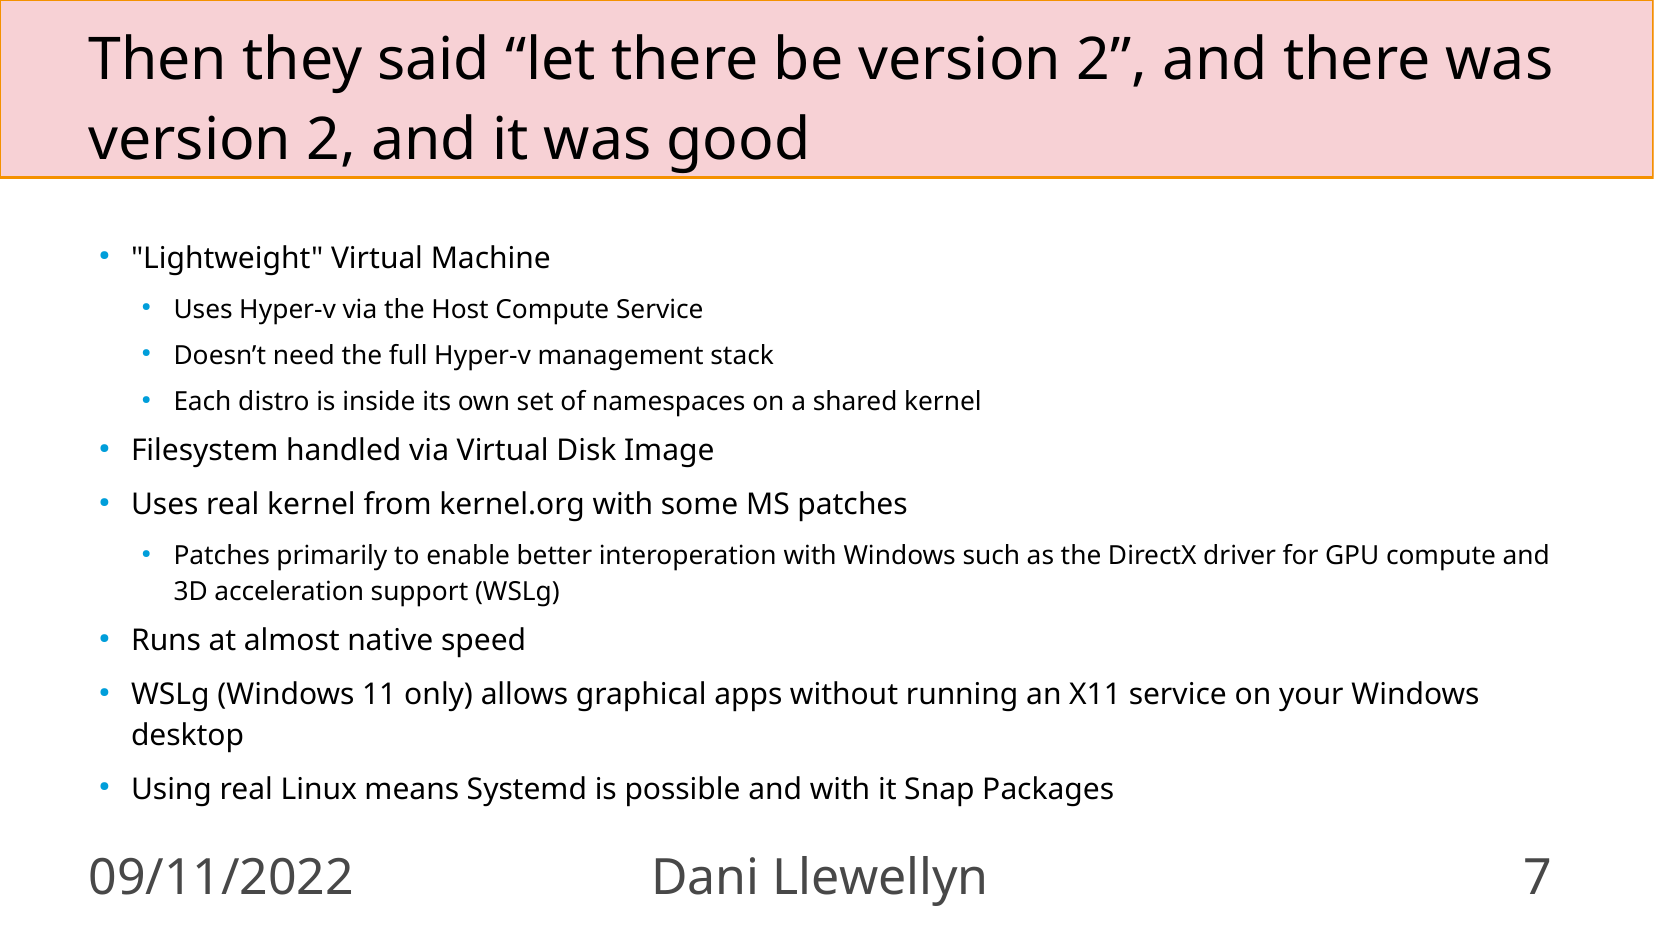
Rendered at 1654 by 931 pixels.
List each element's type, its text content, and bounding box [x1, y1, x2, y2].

list "Lightweight" Virtual Machine Uses Hyper-v via the Host Compute Service Doesn’t need the full Hyper-v management stack Each distro is inside its own set of namespaces on a shared kernel Filesystem handled via Virtual Disk Image Uses real kernel from kernel.org with some MS patches Patches primarily to enable better interoperation with Windows such as the DirectX driver for GPU compute and 3D acceleration support (WSLg) Runs at almost native speed WSLg (Windows 11 only) allows graphical apps without running an X11 service on your Windows desktop Using real Linux means Systemd is possible and with it Snap Packages [88, 236, 1565, 813]
title Then they said “let there be version 2”, and there was version 2, and it was good [88, 14, 1565, 178]
